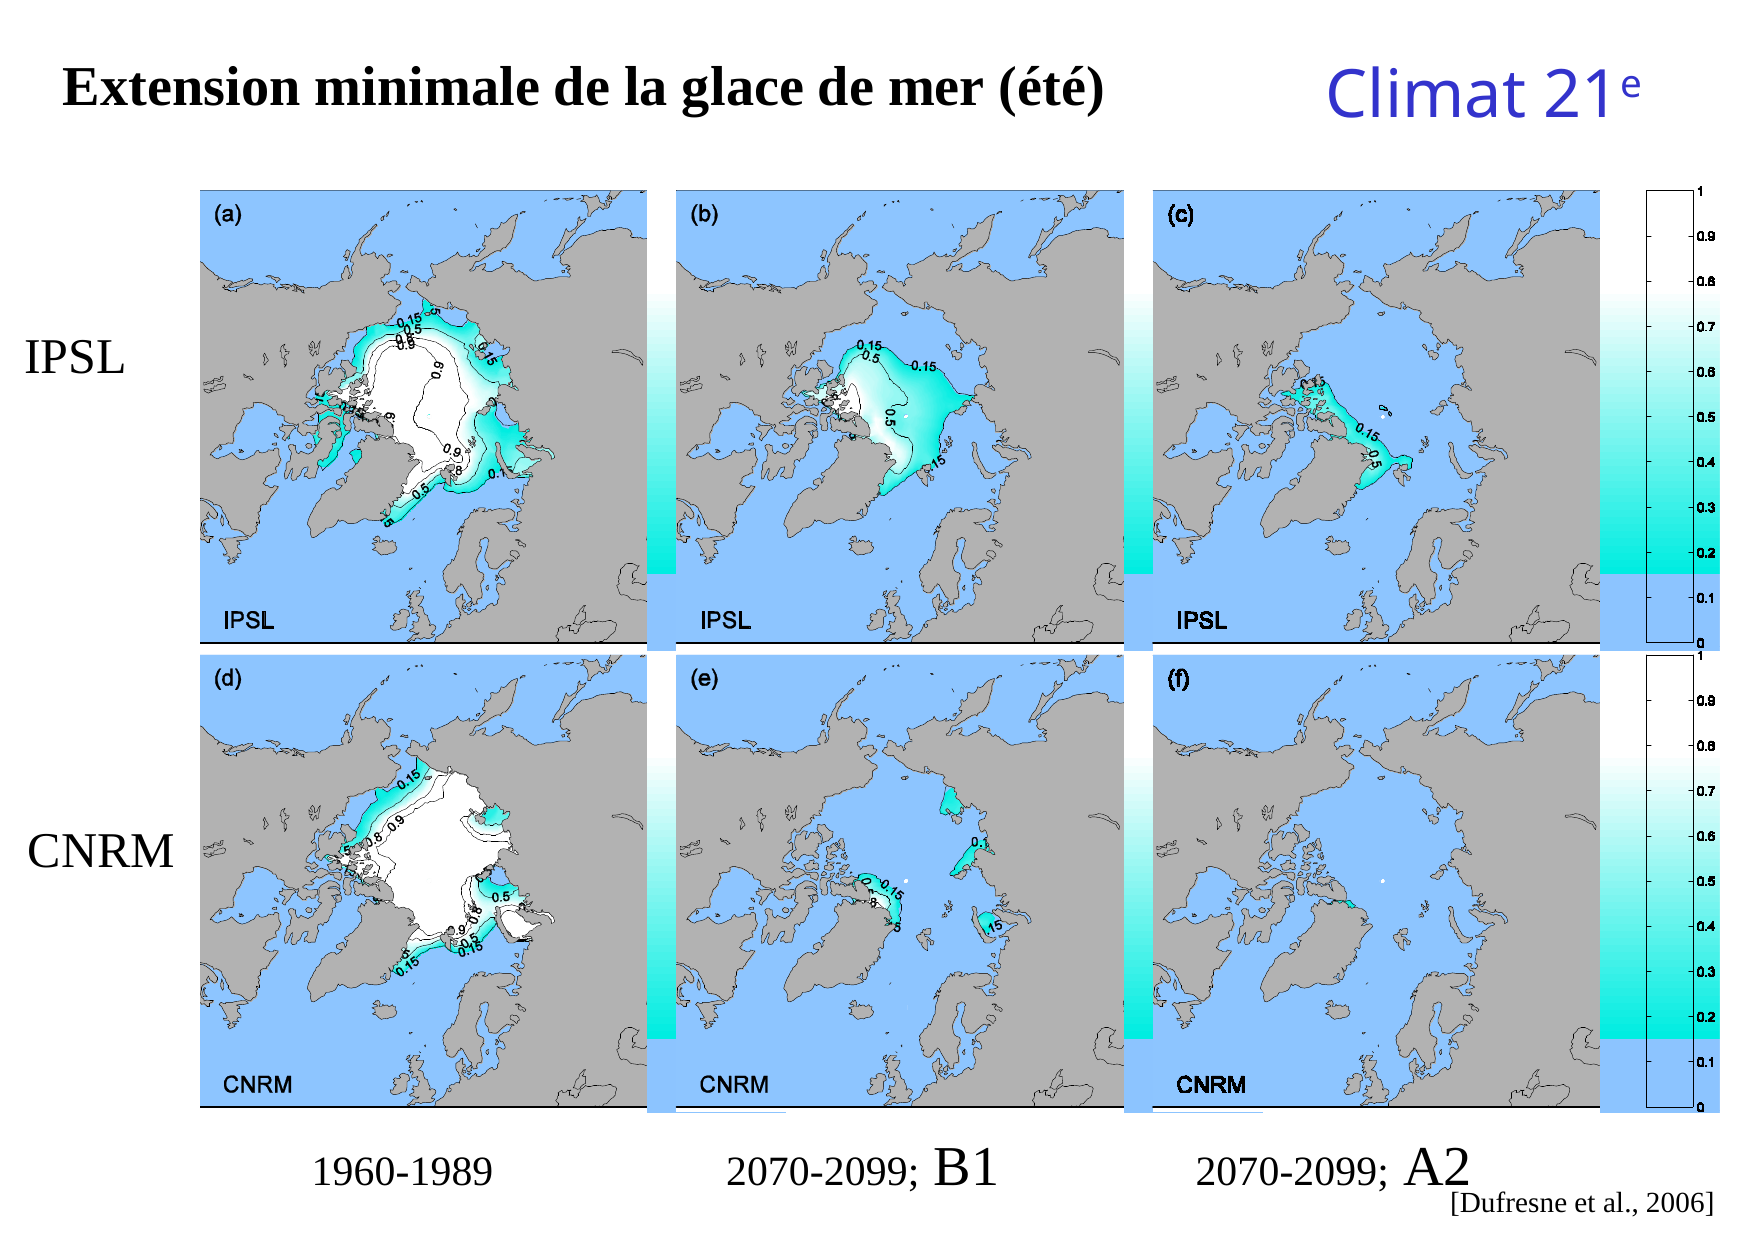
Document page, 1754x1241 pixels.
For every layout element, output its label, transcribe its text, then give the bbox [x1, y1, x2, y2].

text_box 2070-2099; B1 [711, 1127, 1098, 1206]
text_box Climat 21e [1215, 38, 1753, 145]
text_box IPSL [9, 320, 143, 392]
picture [200, 177, 1720, 1113]
text_box [Dufresne et al., 2006] [1231, 1180, 1730, 1227]
text_box 1960-1989 [296, 1140, 601, 1203]
text_box Extension minimale de la glace de mer (été) [48, 47, 1278, 126]
text_box CNRM [13, 815, 191, 887]
text_box 2070-2099; A2 [1180, 1127, 1568, 1206]
